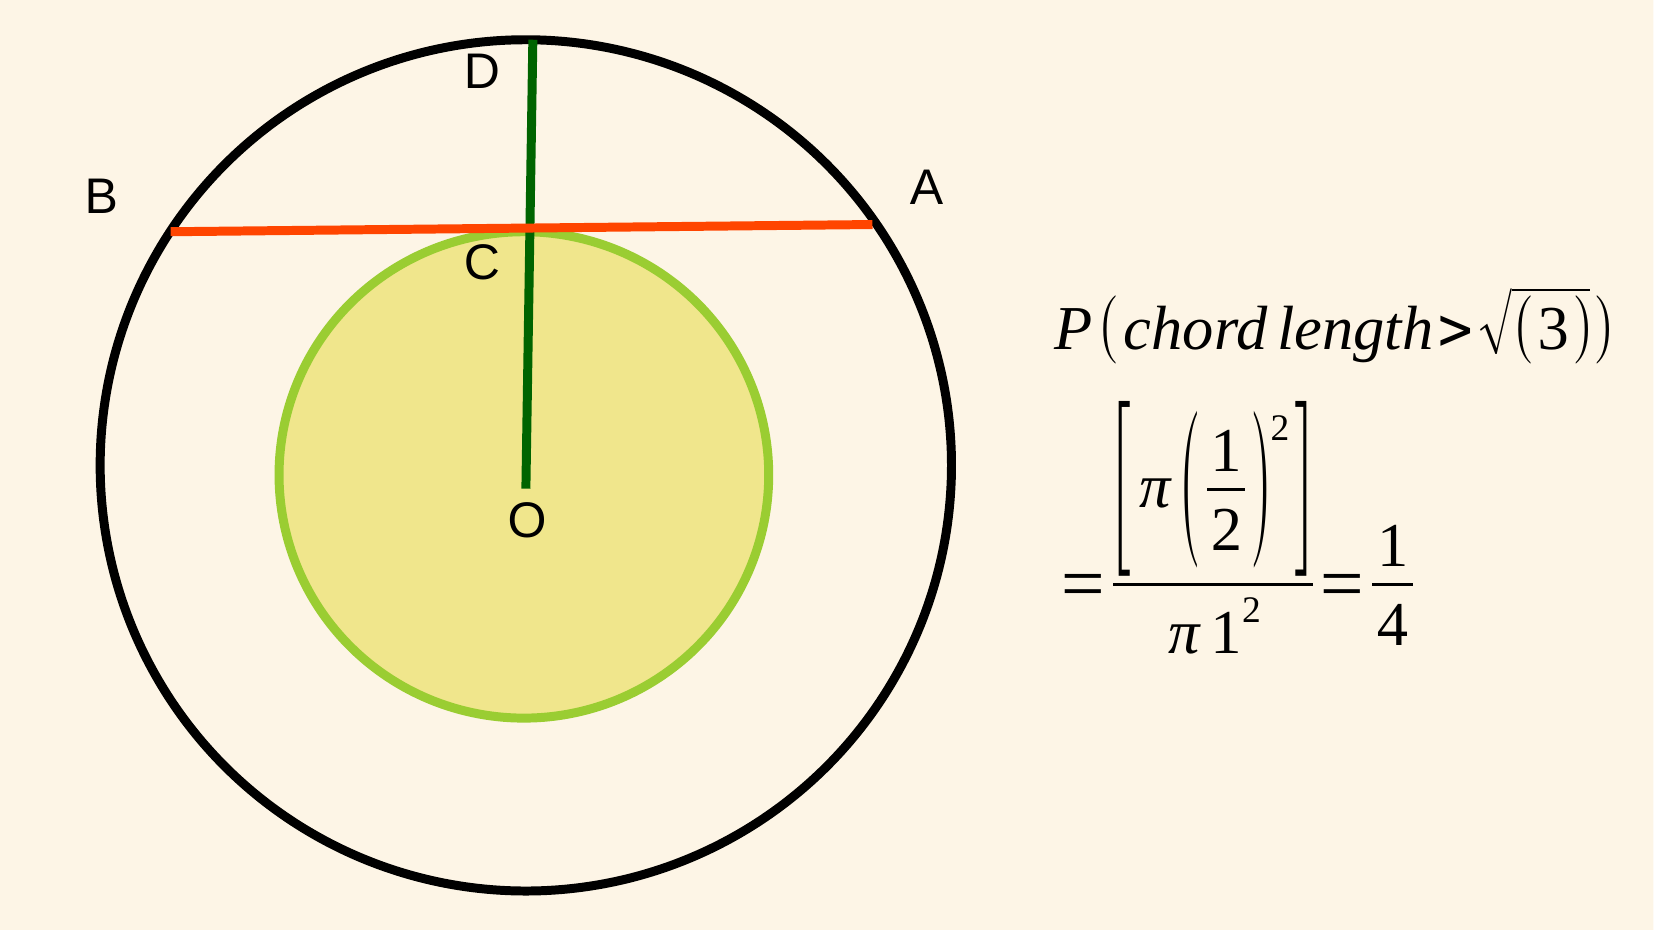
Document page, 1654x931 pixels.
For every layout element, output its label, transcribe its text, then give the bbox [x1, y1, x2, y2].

text_box A [894, 151, 984, 267]
text_box [279, 233, 769, 719]
text_box C [533, 233, 538, 342]
chart [1051, 286, 1615, 367]
text_box O [492, 484, 544, 556]
text_box C [449, 233, 525, 342]
text_box D [449, 36, 591, 119]
chart [1051, 398, 1417, 668]
text_box B [69, 161, 159, 276]
